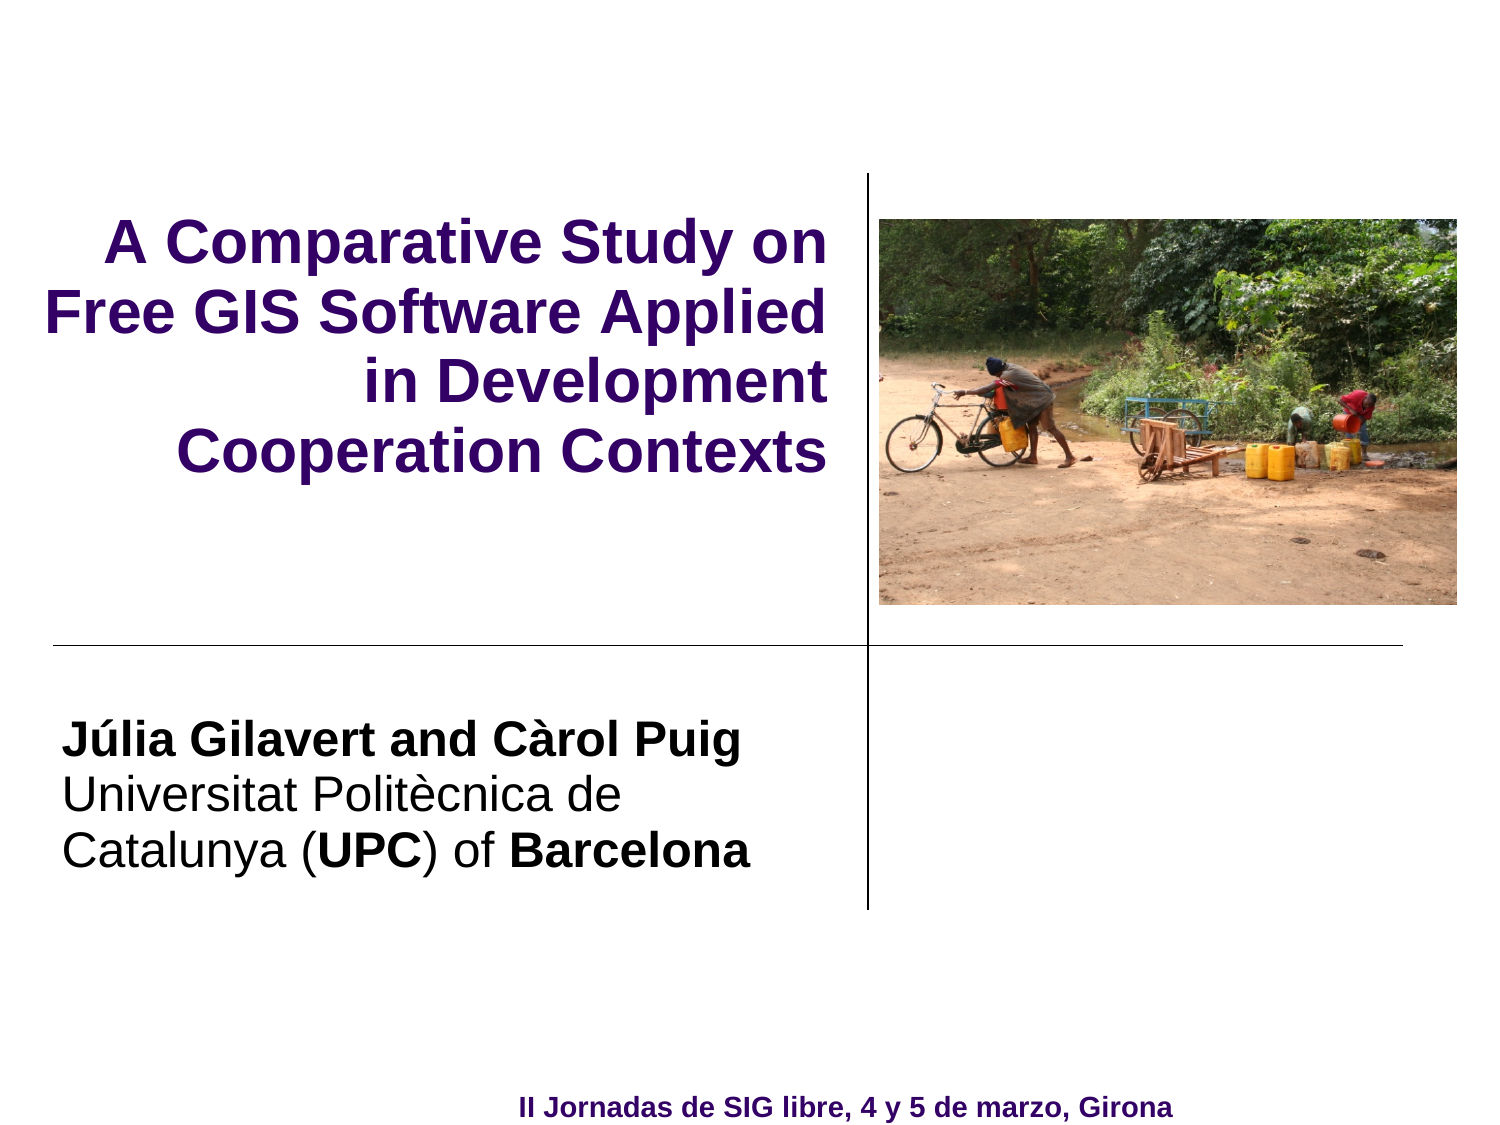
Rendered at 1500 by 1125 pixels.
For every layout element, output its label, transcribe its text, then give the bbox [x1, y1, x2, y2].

text_box II Jornadas de SIG libre, 4 y 5 de marzo, Girona [360, 1083, 1341, 1125]
text_box Júlia Gilavert and Càrol Puig Universitat Politècnica de Catalunya (UPC) of Barcelona [46, 703, 821, 886]
title A Comparative Study on Free GIS Software Applied in Development Cooperation Contexts [0, 199, 844, 633]
picture [879, 219, 1457, 605]
